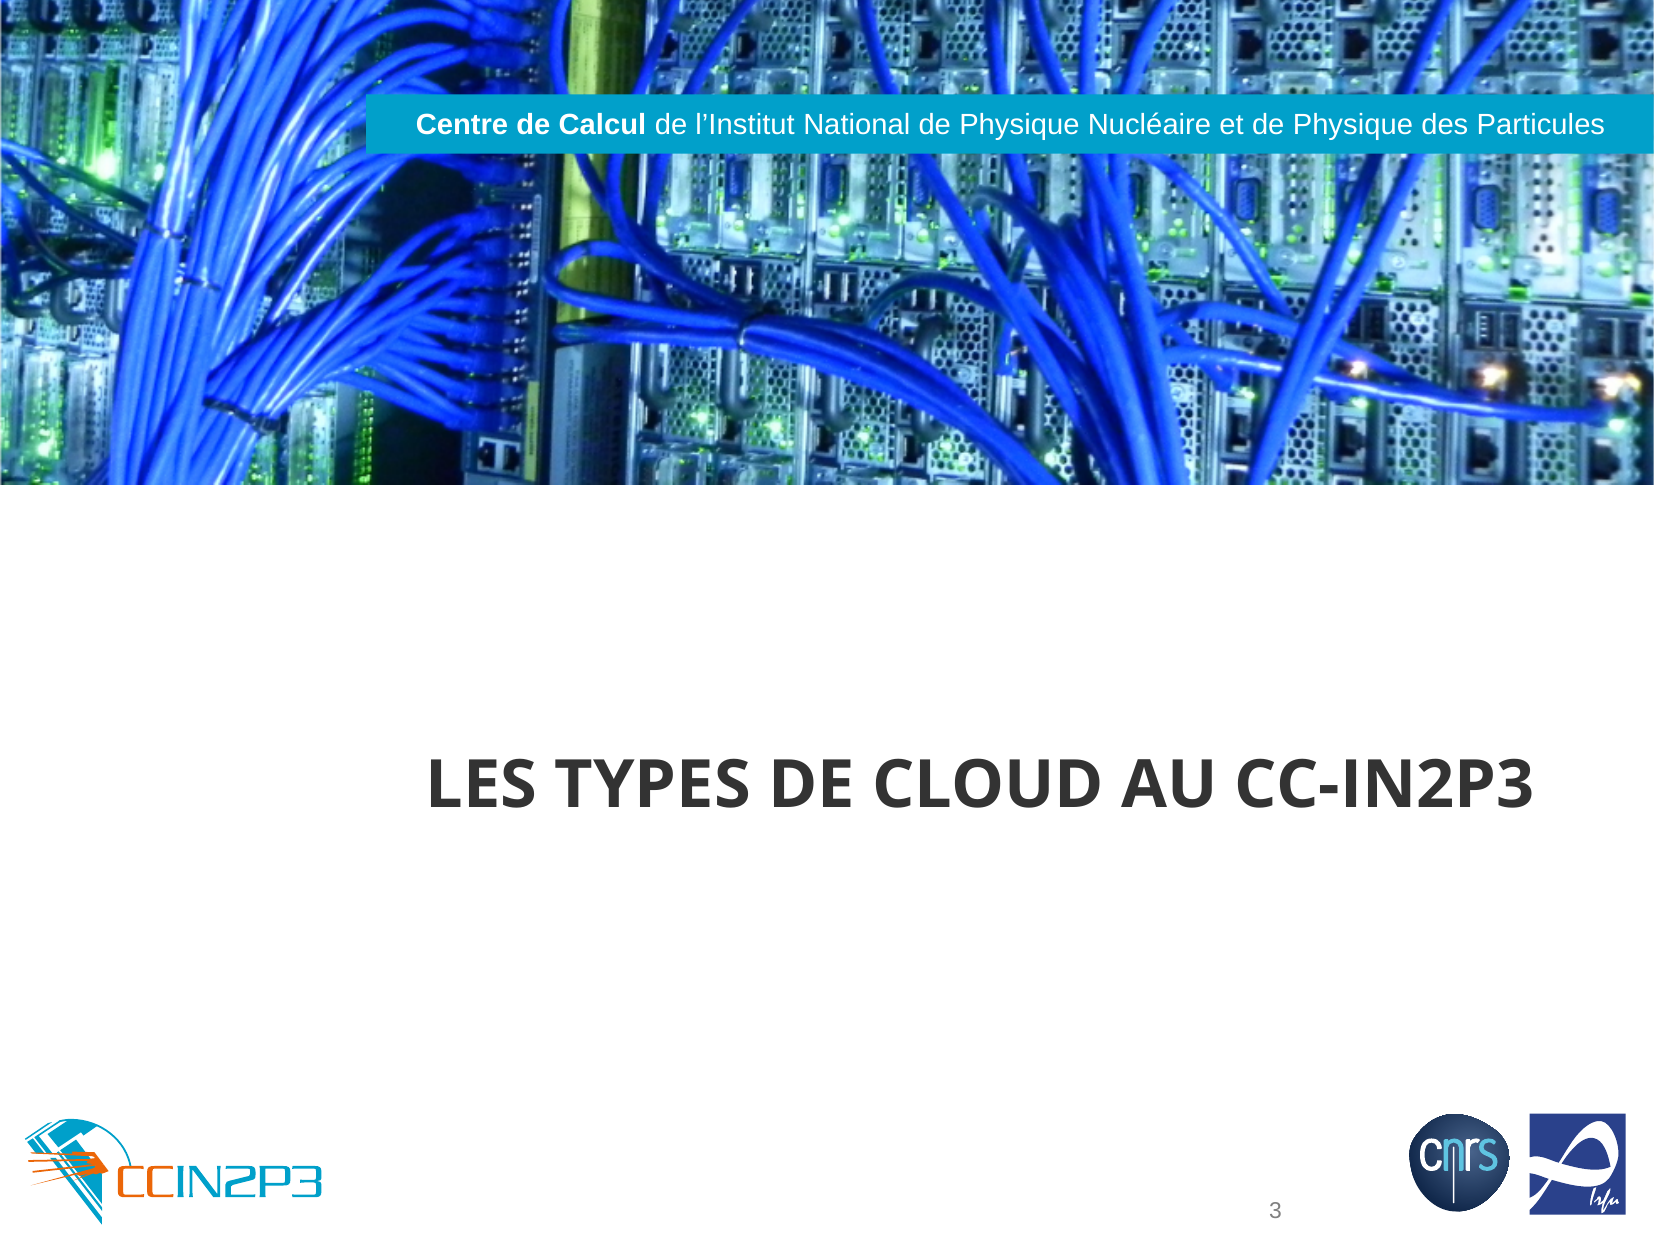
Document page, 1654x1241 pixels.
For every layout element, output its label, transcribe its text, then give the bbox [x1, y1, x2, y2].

picture [0, 0, 1654, 485]
title LES TYPES DE CLOUD AU CC-IN2P3 [118, 590, 1536, 827]
